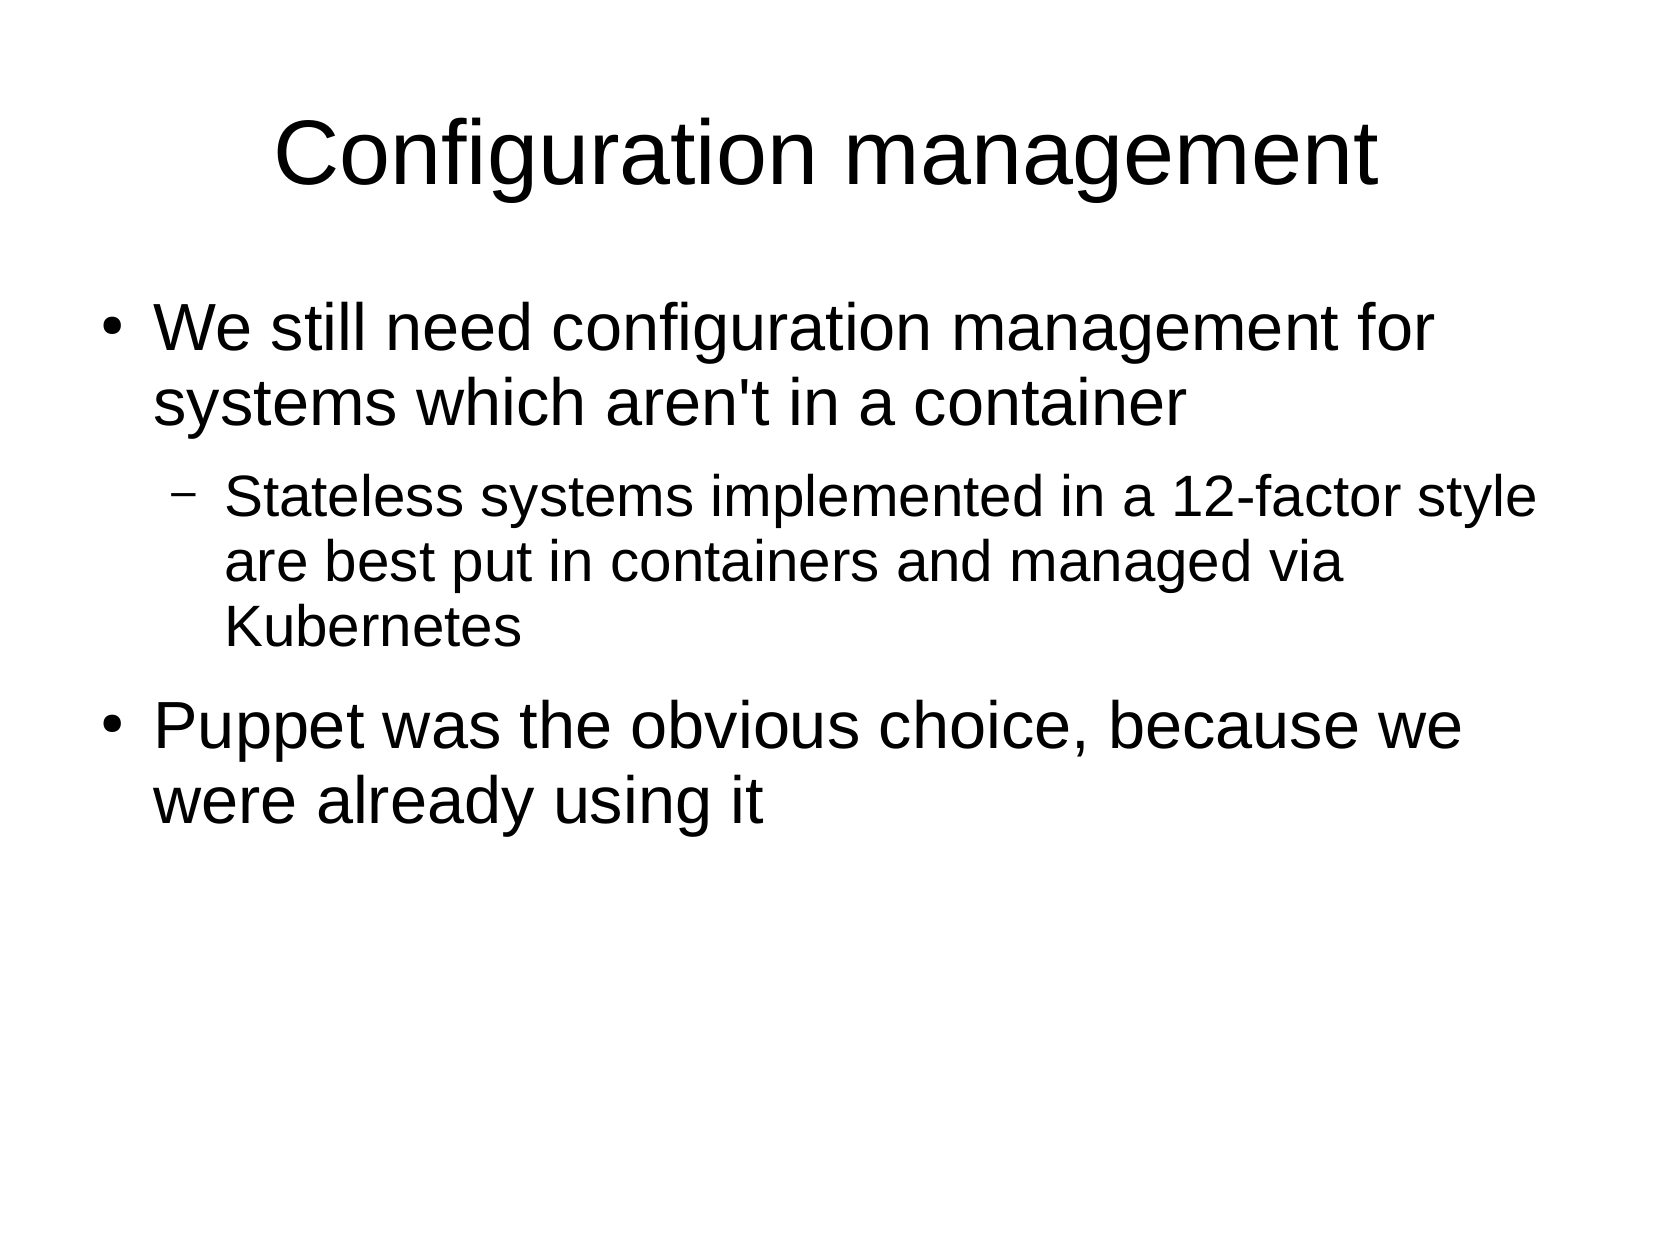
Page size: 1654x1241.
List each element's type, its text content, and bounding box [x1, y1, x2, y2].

list We still need configuration management for systems which aren't in a container Stateless systems implemented in a 12-factor style are best put in containers and managed via Kubernetes Puppet was the obvious choice, because we were already using it [82, 290, 1571, 1010]
title Configuration management [82, 49, 1571, 257]
